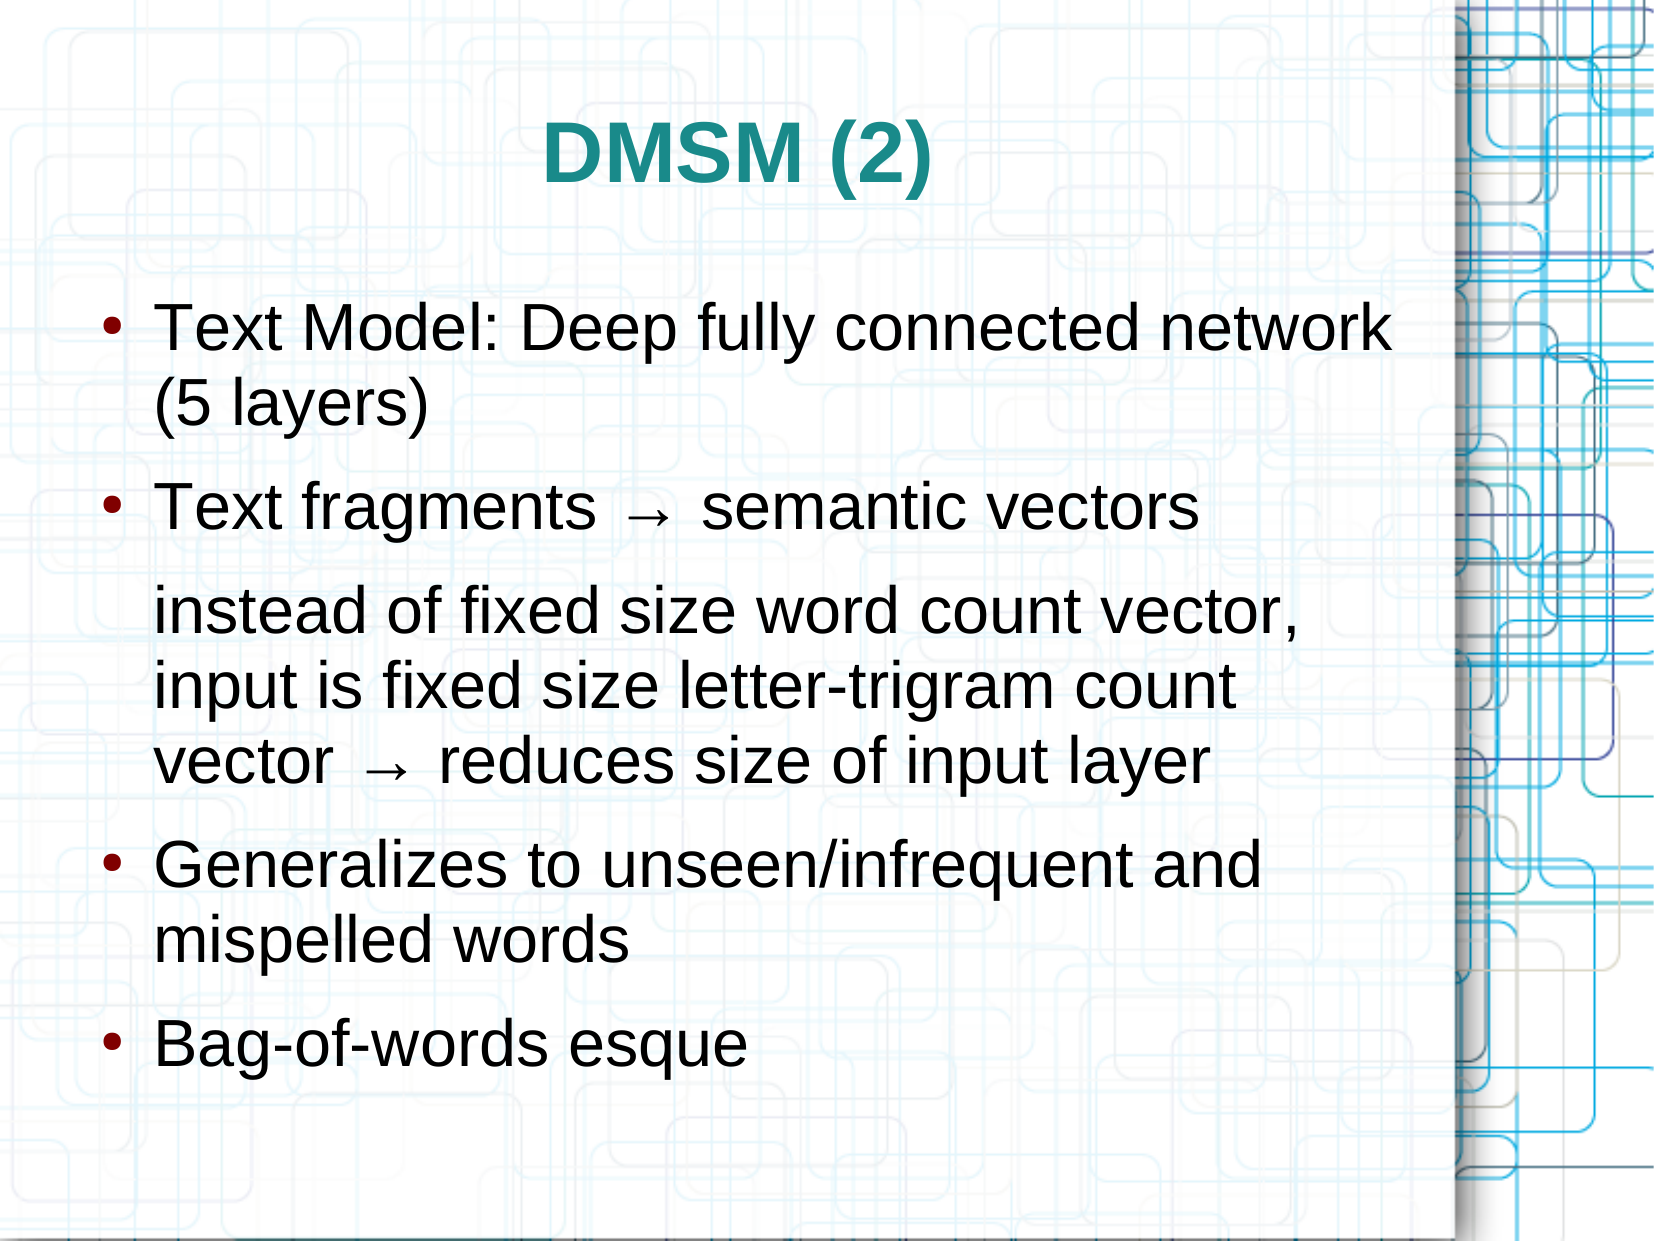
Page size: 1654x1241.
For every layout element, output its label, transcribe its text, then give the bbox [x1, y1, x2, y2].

picture [0, 0, 1654, 1241]
title DMSM (2) [59, 49, 1418, 257]
list Text Model: Deep fully connected network (5 layers) Text fragments → semantic vectors instead of fixed size word count vector, input is fixed size letter-trigram count vector → reduces size of input layer Generalizes to unseen/infrequent and mispelled words Bag-of-words esque [82, 290, 1418, 1109]
